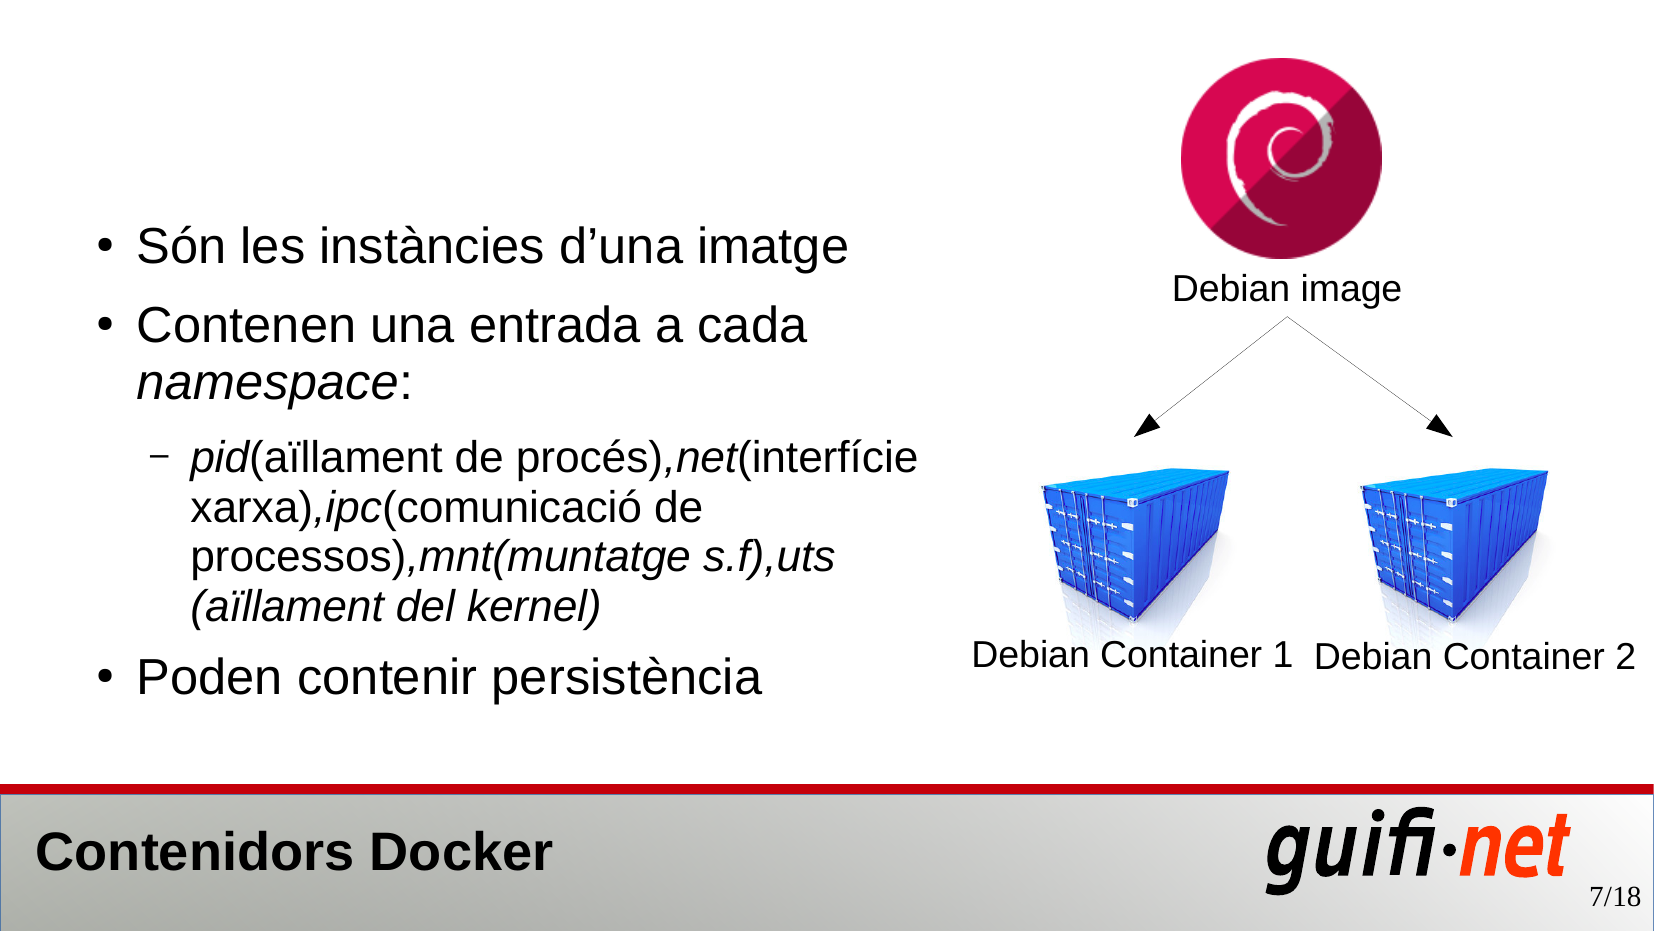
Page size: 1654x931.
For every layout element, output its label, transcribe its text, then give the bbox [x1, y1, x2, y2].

text_box Debian image [1157, 259, 1418, 317]
picture [1311, 436, 1595, 628]
text_box Debian Container 2 [1299, 628, 1651, 686]
list Són les instàncies d’una imatge Contenen una entrada a cada namespace: pid(aïllament de procés),net(interfície xarxa),ipc(comunicació de processos),mnt(muntatge s.f),uts (aïllament del kernel) Poden contenir persistència [82, 217, 922, 758]
title Contenidors Docker [35, 804, 1182, 898]
text_box Debian Container 1 [956, 625, 1312, 686]
picture [1181, 58, 1382, 259]
picture [992, 436, 1276, 625]
